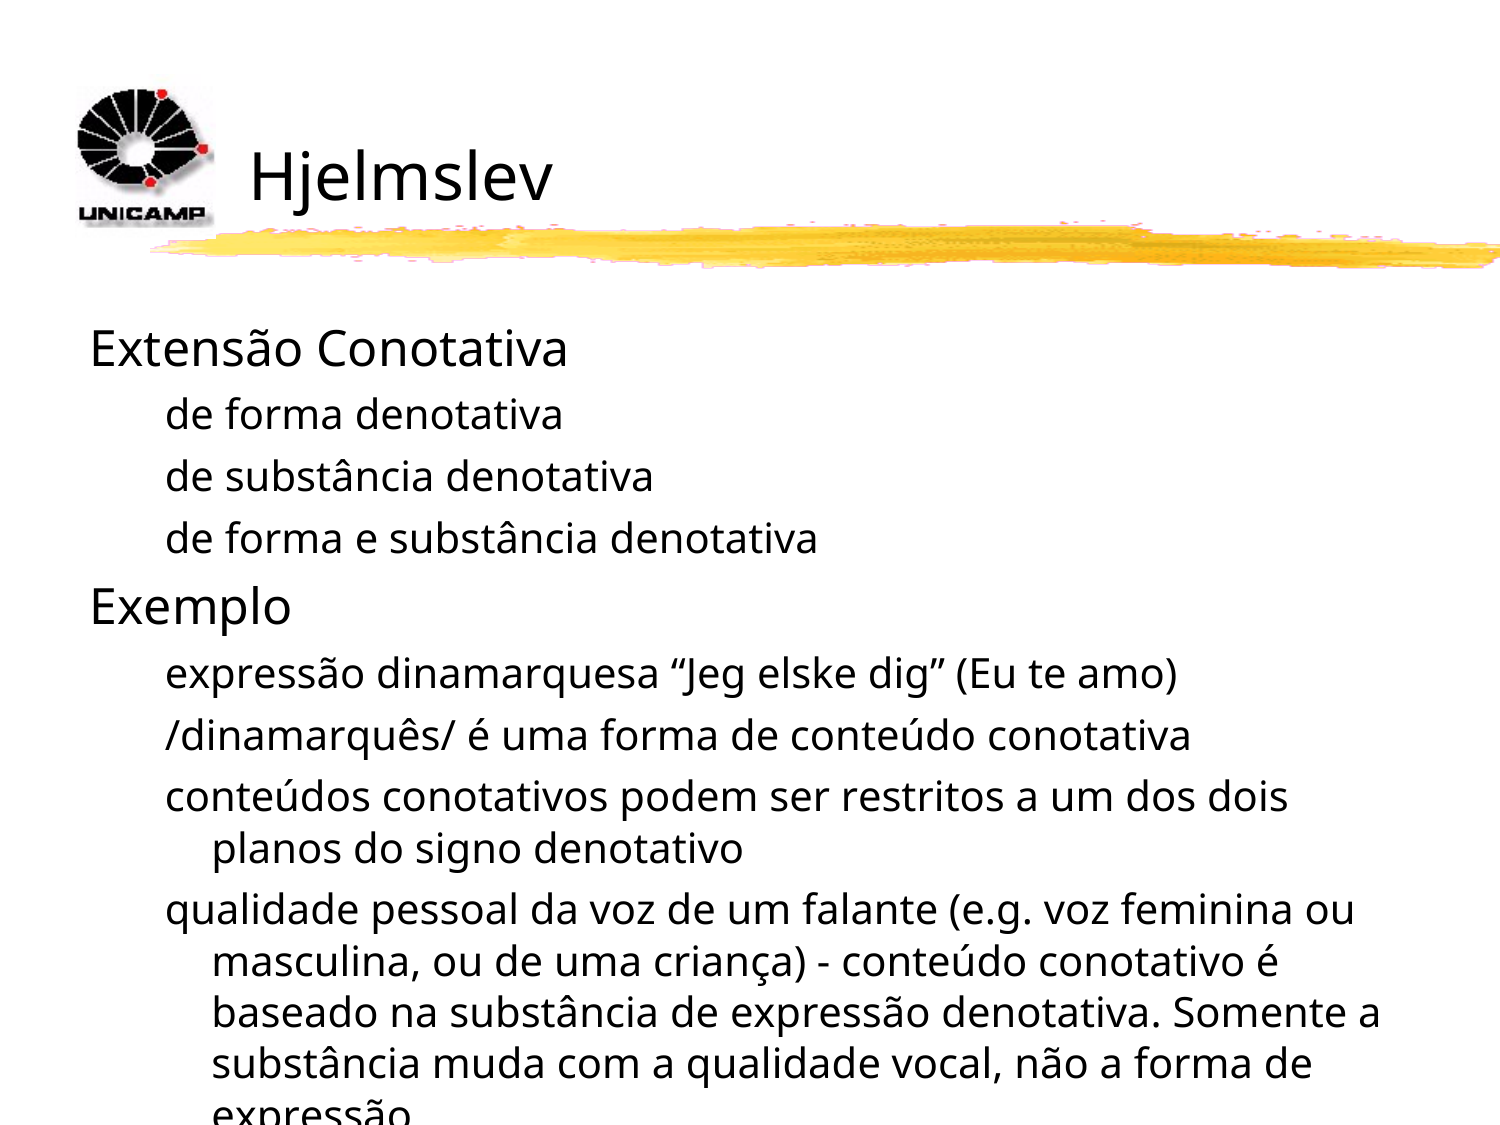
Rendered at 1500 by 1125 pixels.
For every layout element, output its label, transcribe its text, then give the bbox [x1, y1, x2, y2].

picture [75, 74, 1500, 279]
list Extensão Conotativa de forma denotativa de substância denotativa de forma e substância denotativa Exemplo expressão dinamarquesa “Jeg elske dig” (Eu te amo) /dinamarquês/ é uma forma de conteúdo conotativa conteúdos conotativos podem ser restritos a um dos dois planos do signo denotativo qualidade pessoal da voz de um falante (e.g. voz feminina ou masculina, ou de uma criança) - conteúdo conotativo é baseado na substância de expressão denotativa. Somente a substância muda com a qualidade vocal, não a forma de expressão [74, 309, 1417, 1013]
title Hjelmslev [233, 37, 1434, 225]
